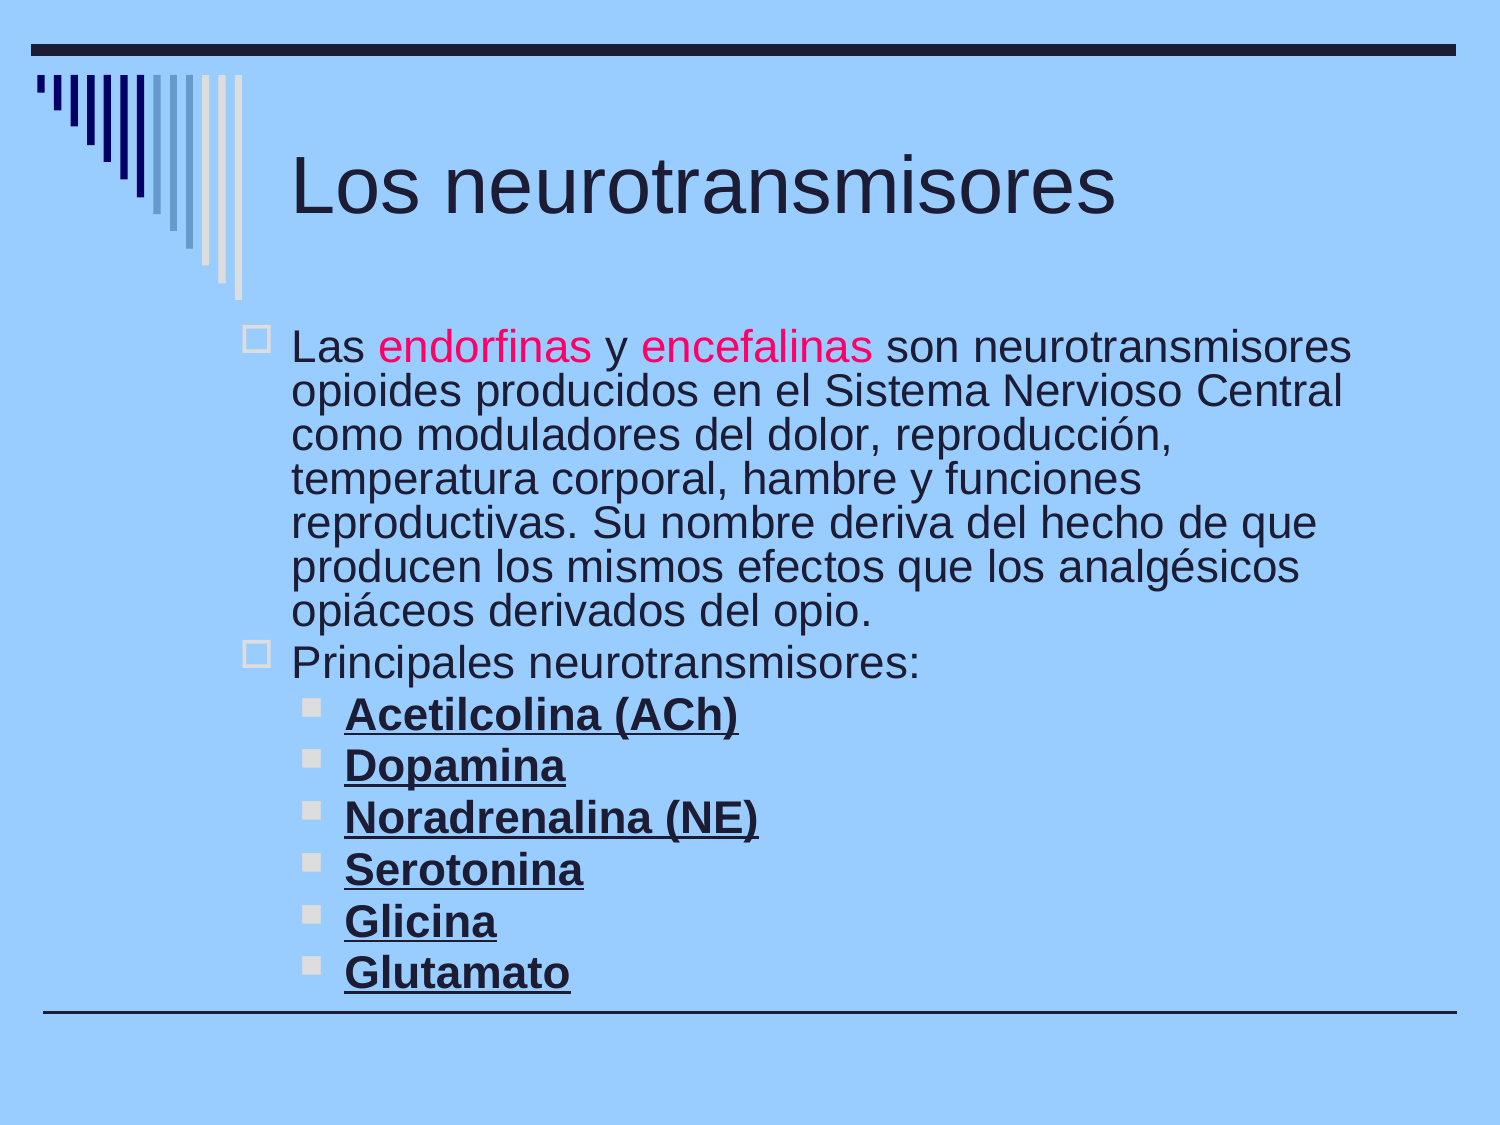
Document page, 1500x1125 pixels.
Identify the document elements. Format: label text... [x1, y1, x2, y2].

title Los neurotransmisores [274, 75, 1425, 288]
list Las endorfinas y encefalinas son neurotransmisores opioides producidos en el Sistema Nervioso Central como moduladores del dolor, reproducción, temperatura corporal, hambre y funciones reproductivas. Su nombre deriva del hecho de que producen los mismos efectos que los analgésicos opiáceos derivados del opio. Principales neurotransmisores: Acetilcolina (ACh) Dopamina Noradrenalina (NE) Serotonina Glicina Glutamato [224, 271, 1375, 998]
